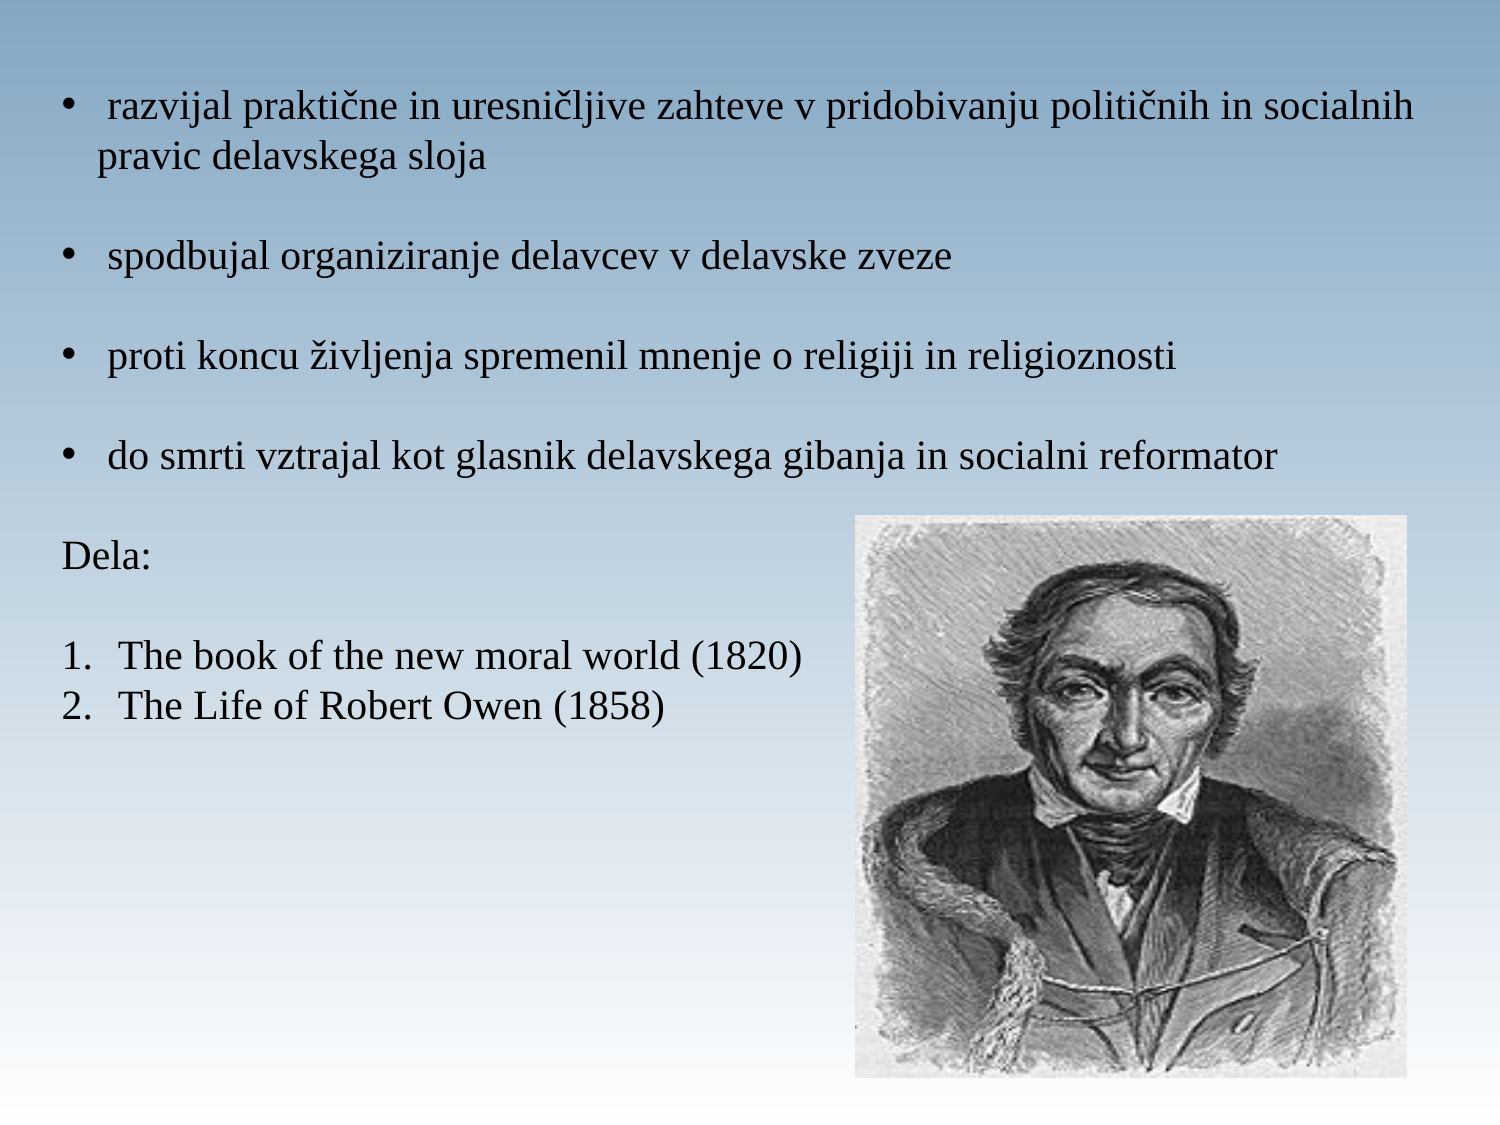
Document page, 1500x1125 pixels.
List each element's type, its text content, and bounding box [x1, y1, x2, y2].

text_box razvijal praktične in uresničljive zahteve v pridobivanju političnih in socialnih pravic delavskega sloja spodbujal organiziranje delavcev v delavske zveze proti koncu življenja spremenil mnenje o religiji in religioznosti do smrti vztrajal kot glasnik delavskega gibanja in socialni reformator Dela: The book of the new moral world (1820) The Life of Robert Owen (1858) [46, 70, 1465, 736]
picture [855, 515, 1407, 1079]
